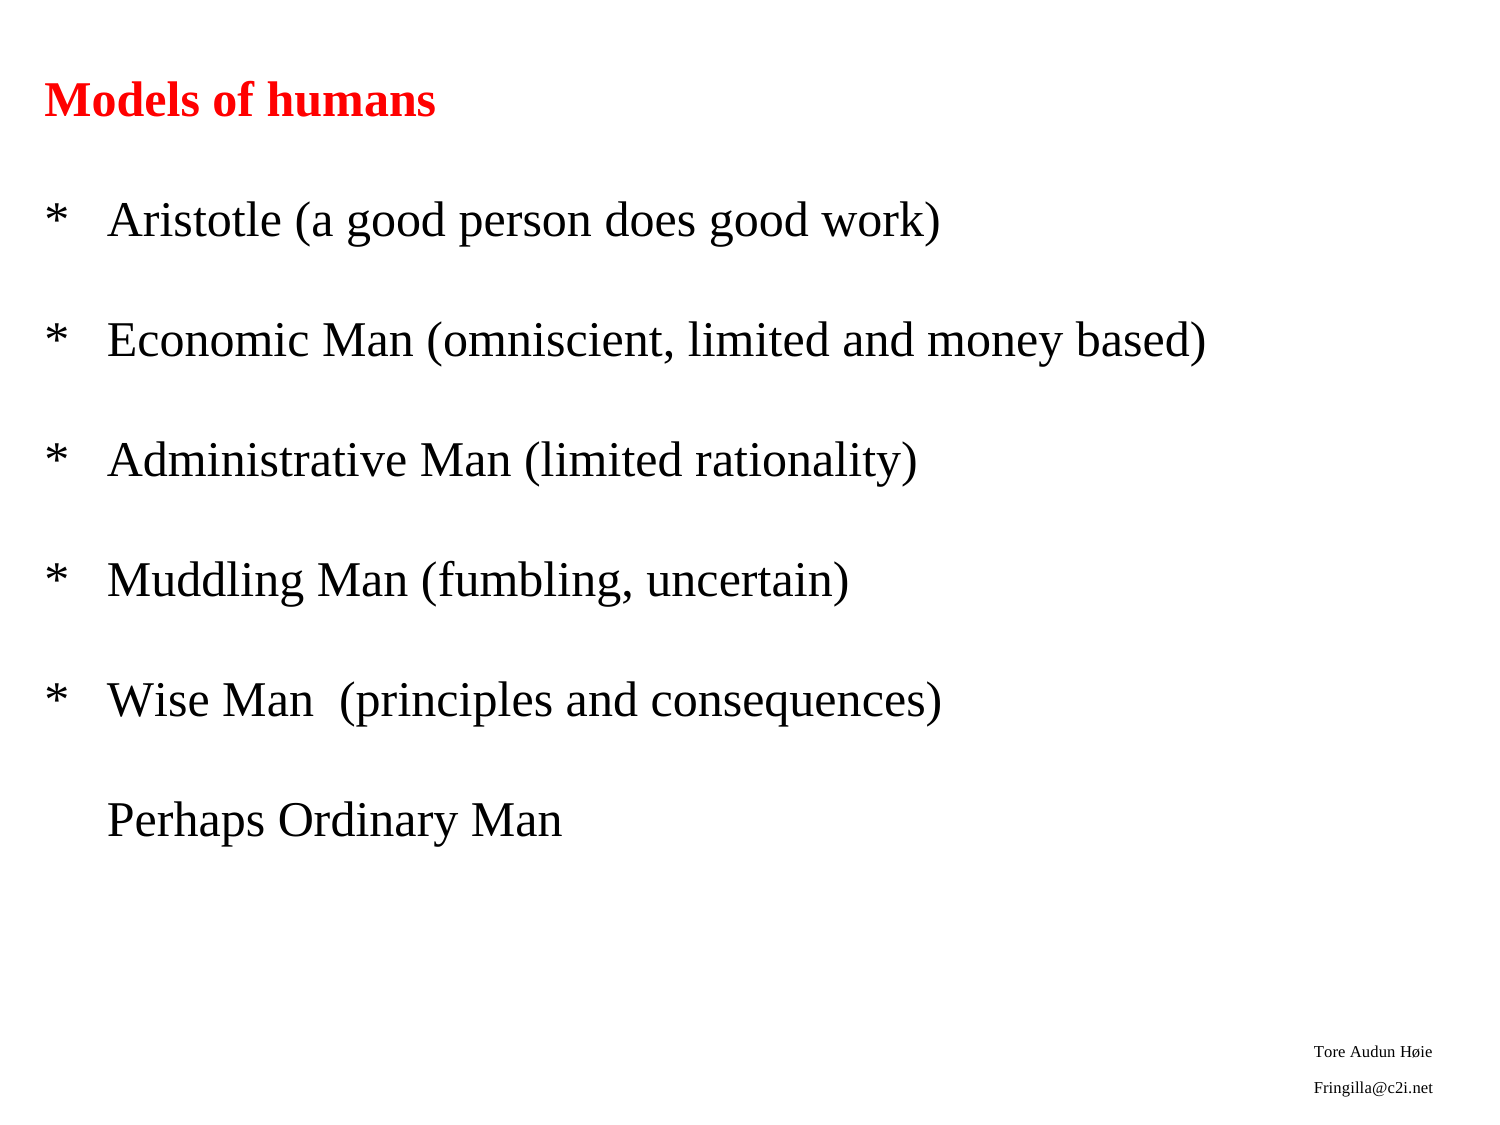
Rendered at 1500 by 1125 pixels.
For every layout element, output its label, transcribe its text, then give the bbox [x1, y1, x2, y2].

text_box Models of humans * Aristotle (a good person does good work) * Economic Man (omniscient, limited and money based) * Administrative Man (limited rationality) * Muddling Man (fumbling, uncertain) * Wise Man (principles and consequences) Perhaps Ordinary Man [29, 59, 1447, 854]
text_box Tore Audun Høie Fringilla@c2i.net [1299, 1033, 1500, 1105]
